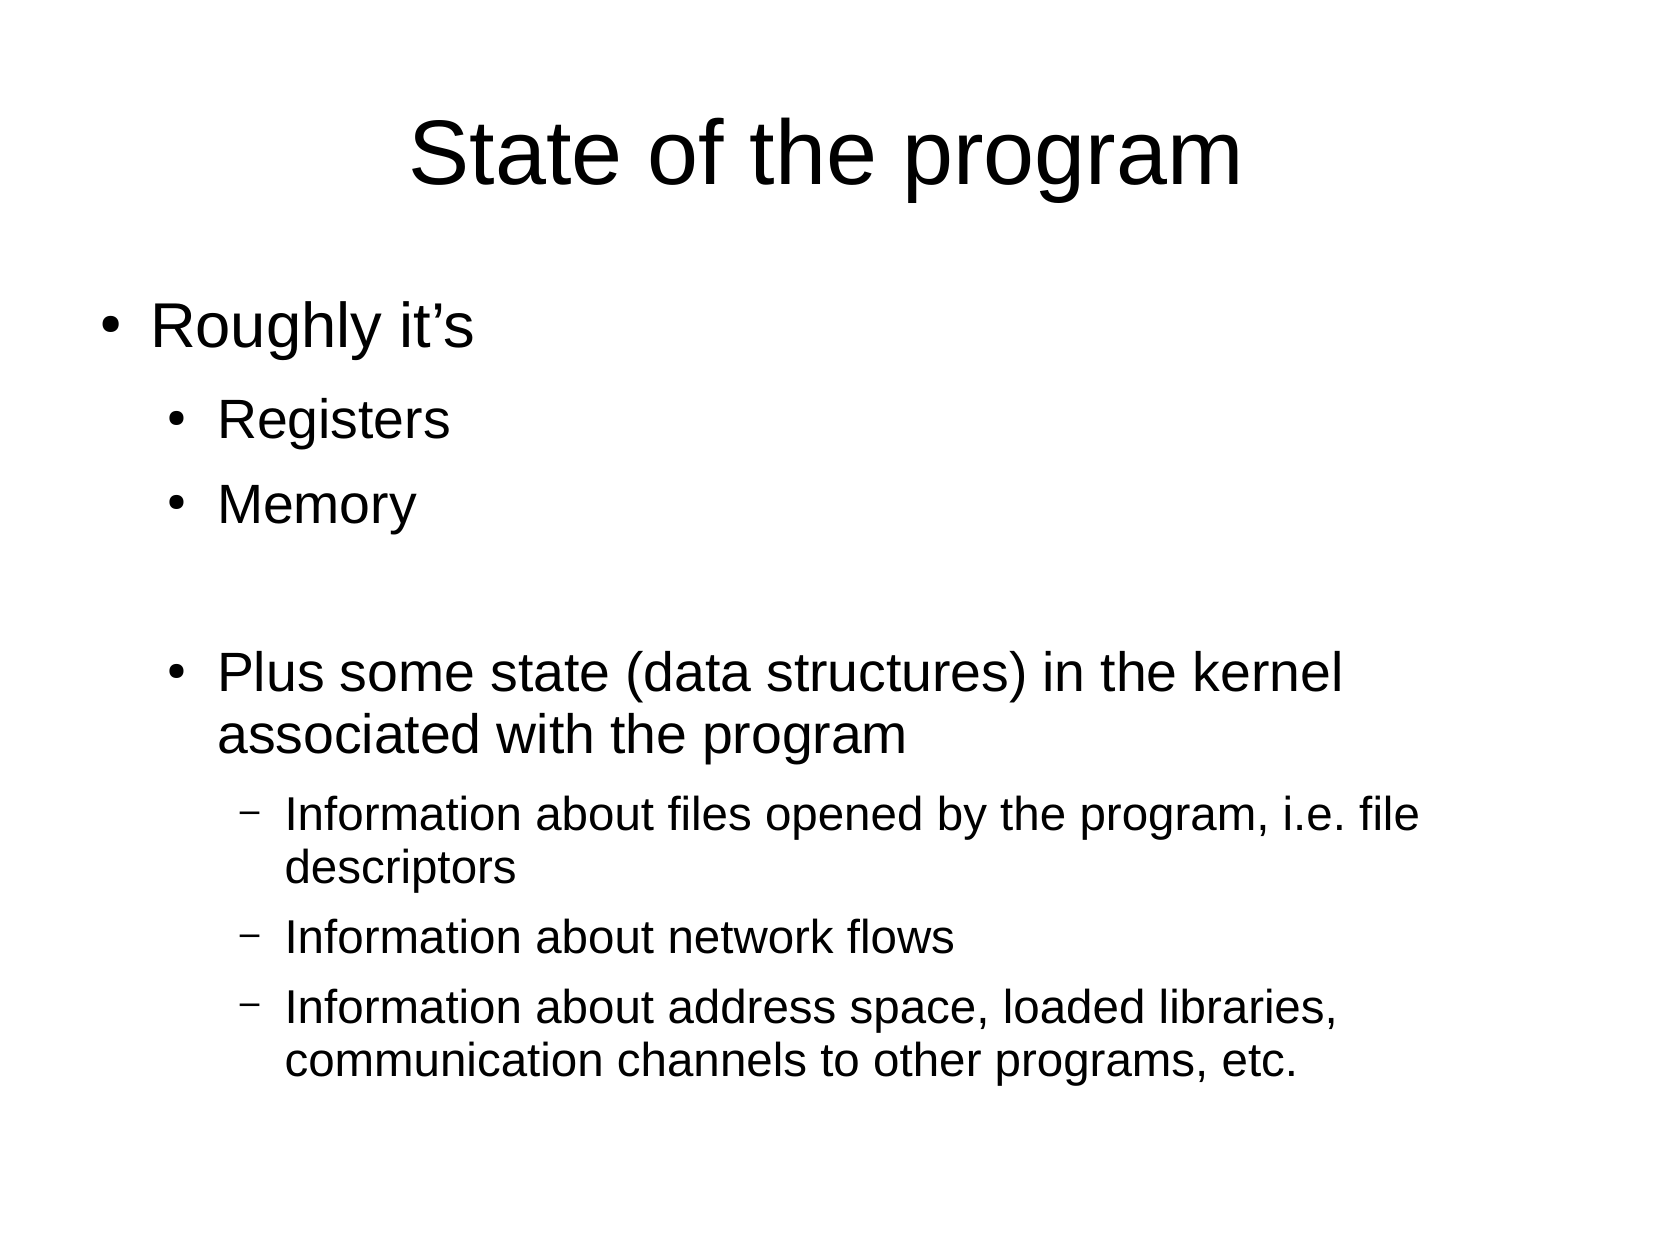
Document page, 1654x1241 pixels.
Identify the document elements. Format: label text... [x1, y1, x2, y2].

title State of the program [82, 49, 1571, 257]
list Roughly it’s Registers Memory Plus some state (data structures) in the kernel associated with the program Information about files opened by the program, i.e. file descriptors Information about network flows Information about address space, loaded libraries, communication channels to other programs, etc. [82, 290, 1571, 1088]
